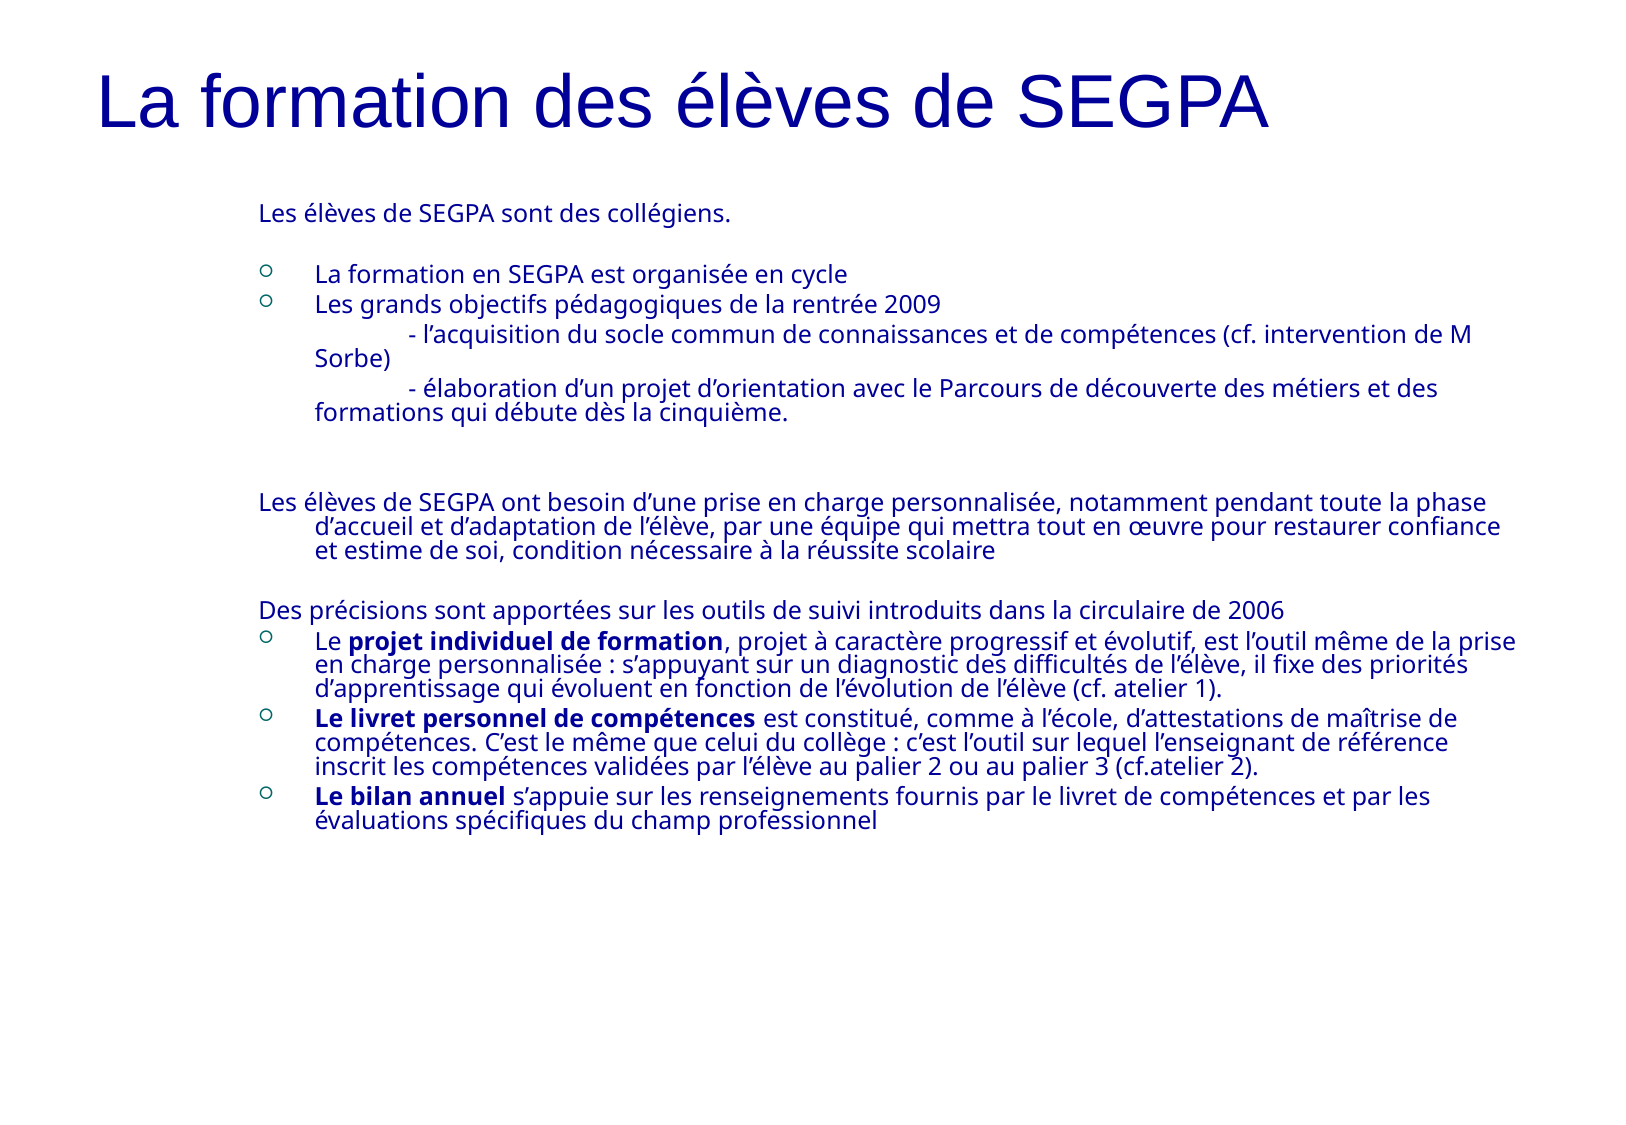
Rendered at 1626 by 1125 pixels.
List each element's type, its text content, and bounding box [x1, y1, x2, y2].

list Les élèves de SEGPA sont des collégiens. La formation en SEGPA est organisée en cycle Les grands objectifs pédagogiques de la rentrée 2009 - l’acquisition du socle commun de connaissances et de compétences (cf. intervention de M Sorbe) - élaboration d’un projet d’orientation avec le Parcours de découverte des métiers et des formations qui débute dès la cinquième. Les élèves de SEGPA ont besoin d’une prise en charge personnalisée, notamment pendant toute la phase d’accueil et d’adaptation de l’élève, par une équipe qui mettra tout en œuvre pour restaurer confiance et estime de soi, condition nécessaire à la réussite scolaire Des précisions sont apportées sur les outils de suivi introduits dans la circulaire de 2006 Le projet individuel de formation, projet à caractère progressif et évolutif, est l’outil même de la prise en charge personnalisée : s’appuyant sur un diagnostic des difficultés de l’élève, il fixe des priorités d’apprentissage qui évoluent en fonction de l’évolution de l’élève (cf. atelier 1). Le livret personnel de compétences est constitué, comme à l’école, d’attestations de maîtrise de compétences. C’est le même que celui du collège : c’est l’outil sur lequel l’enseignant de référence inscrit les compétences validées par l’élève au palier 2 ou au palier 3 (cf.atelier 2). Le bilan annuel s’appuie sur les renseignements fournis par le livret de compétences et par les évaluations spécifiques du champ professionnel [243, 196, 1544, 975]
title La formation des élèves de SEGPA [81, 45, 1544, 233]
